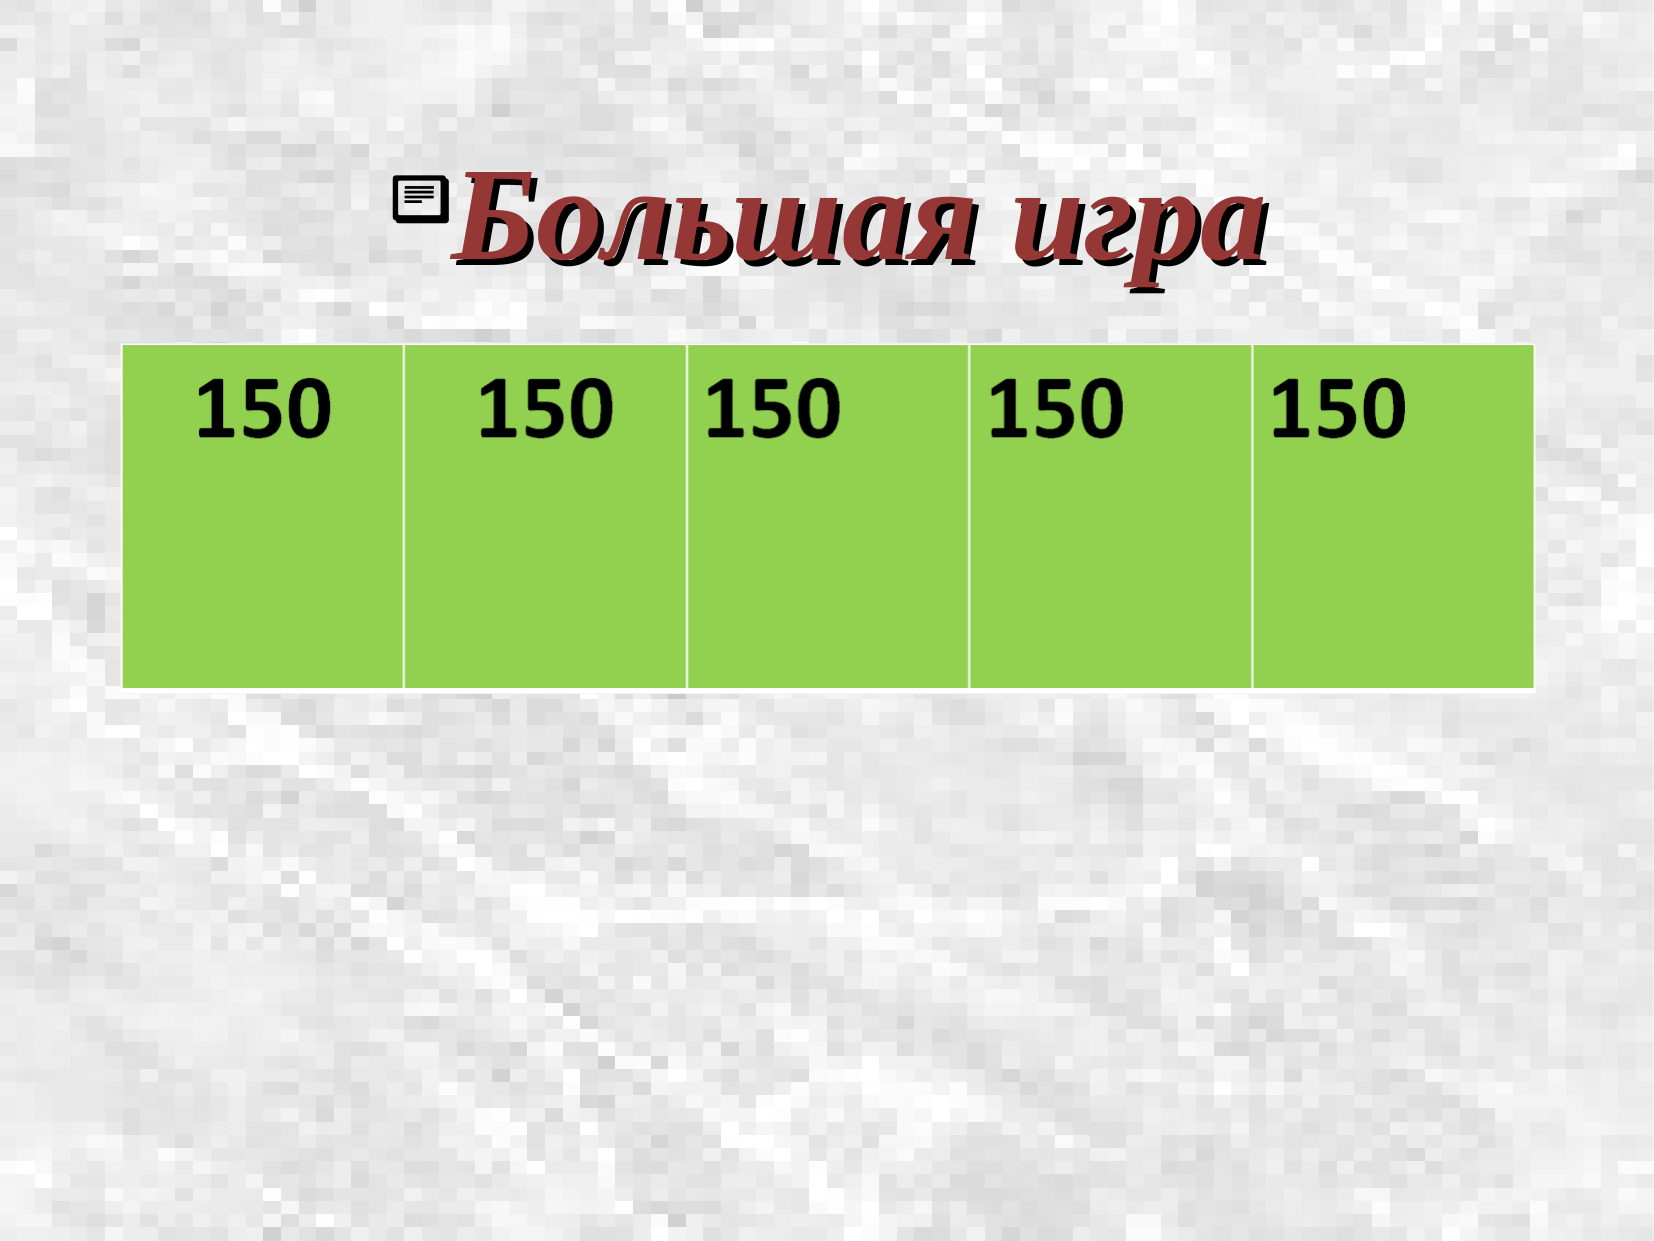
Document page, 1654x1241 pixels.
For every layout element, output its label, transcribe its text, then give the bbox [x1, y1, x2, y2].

picture [107, 323, 1550, 707]
title Большая игра [121, 125, 1534, 287]
